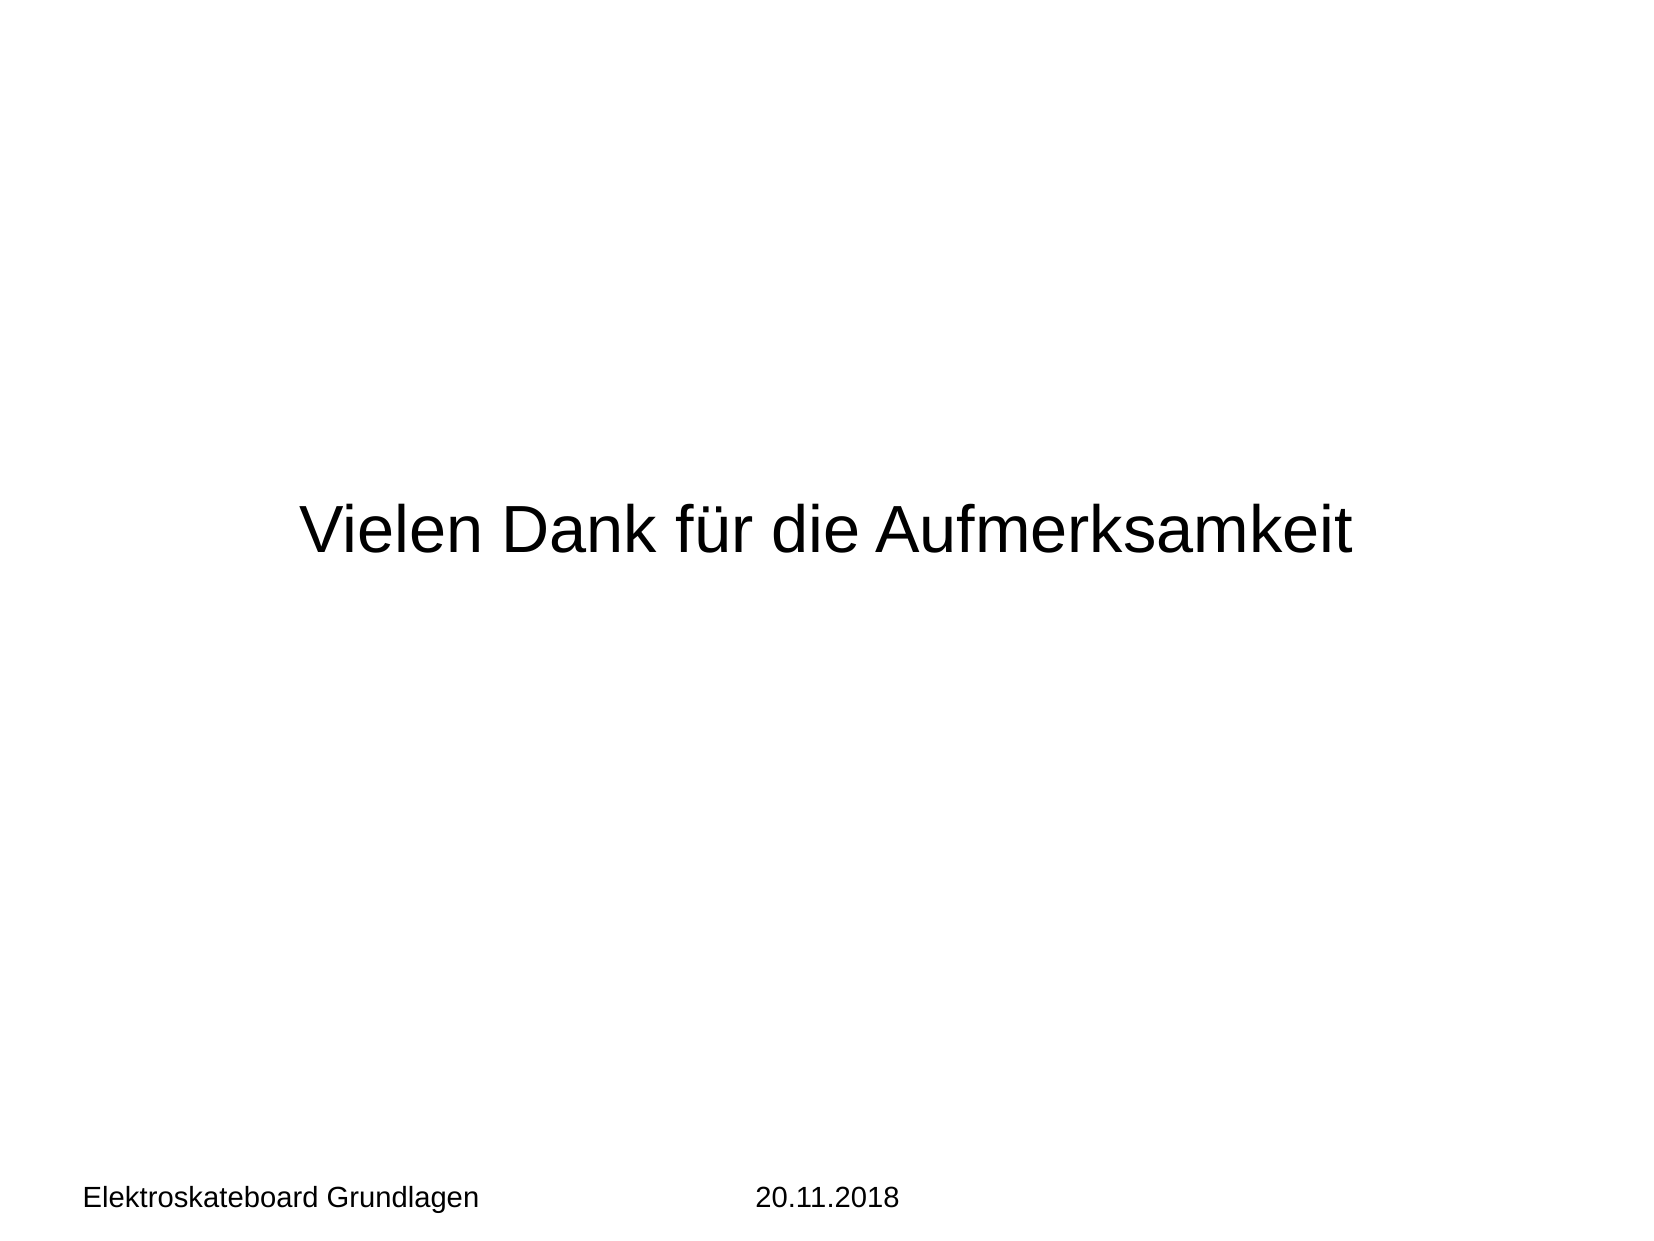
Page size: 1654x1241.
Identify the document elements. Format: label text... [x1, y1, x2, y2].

subtitle Vielen Dank für die Aufmerksamkeit [82, 49, 1571, 1010]
